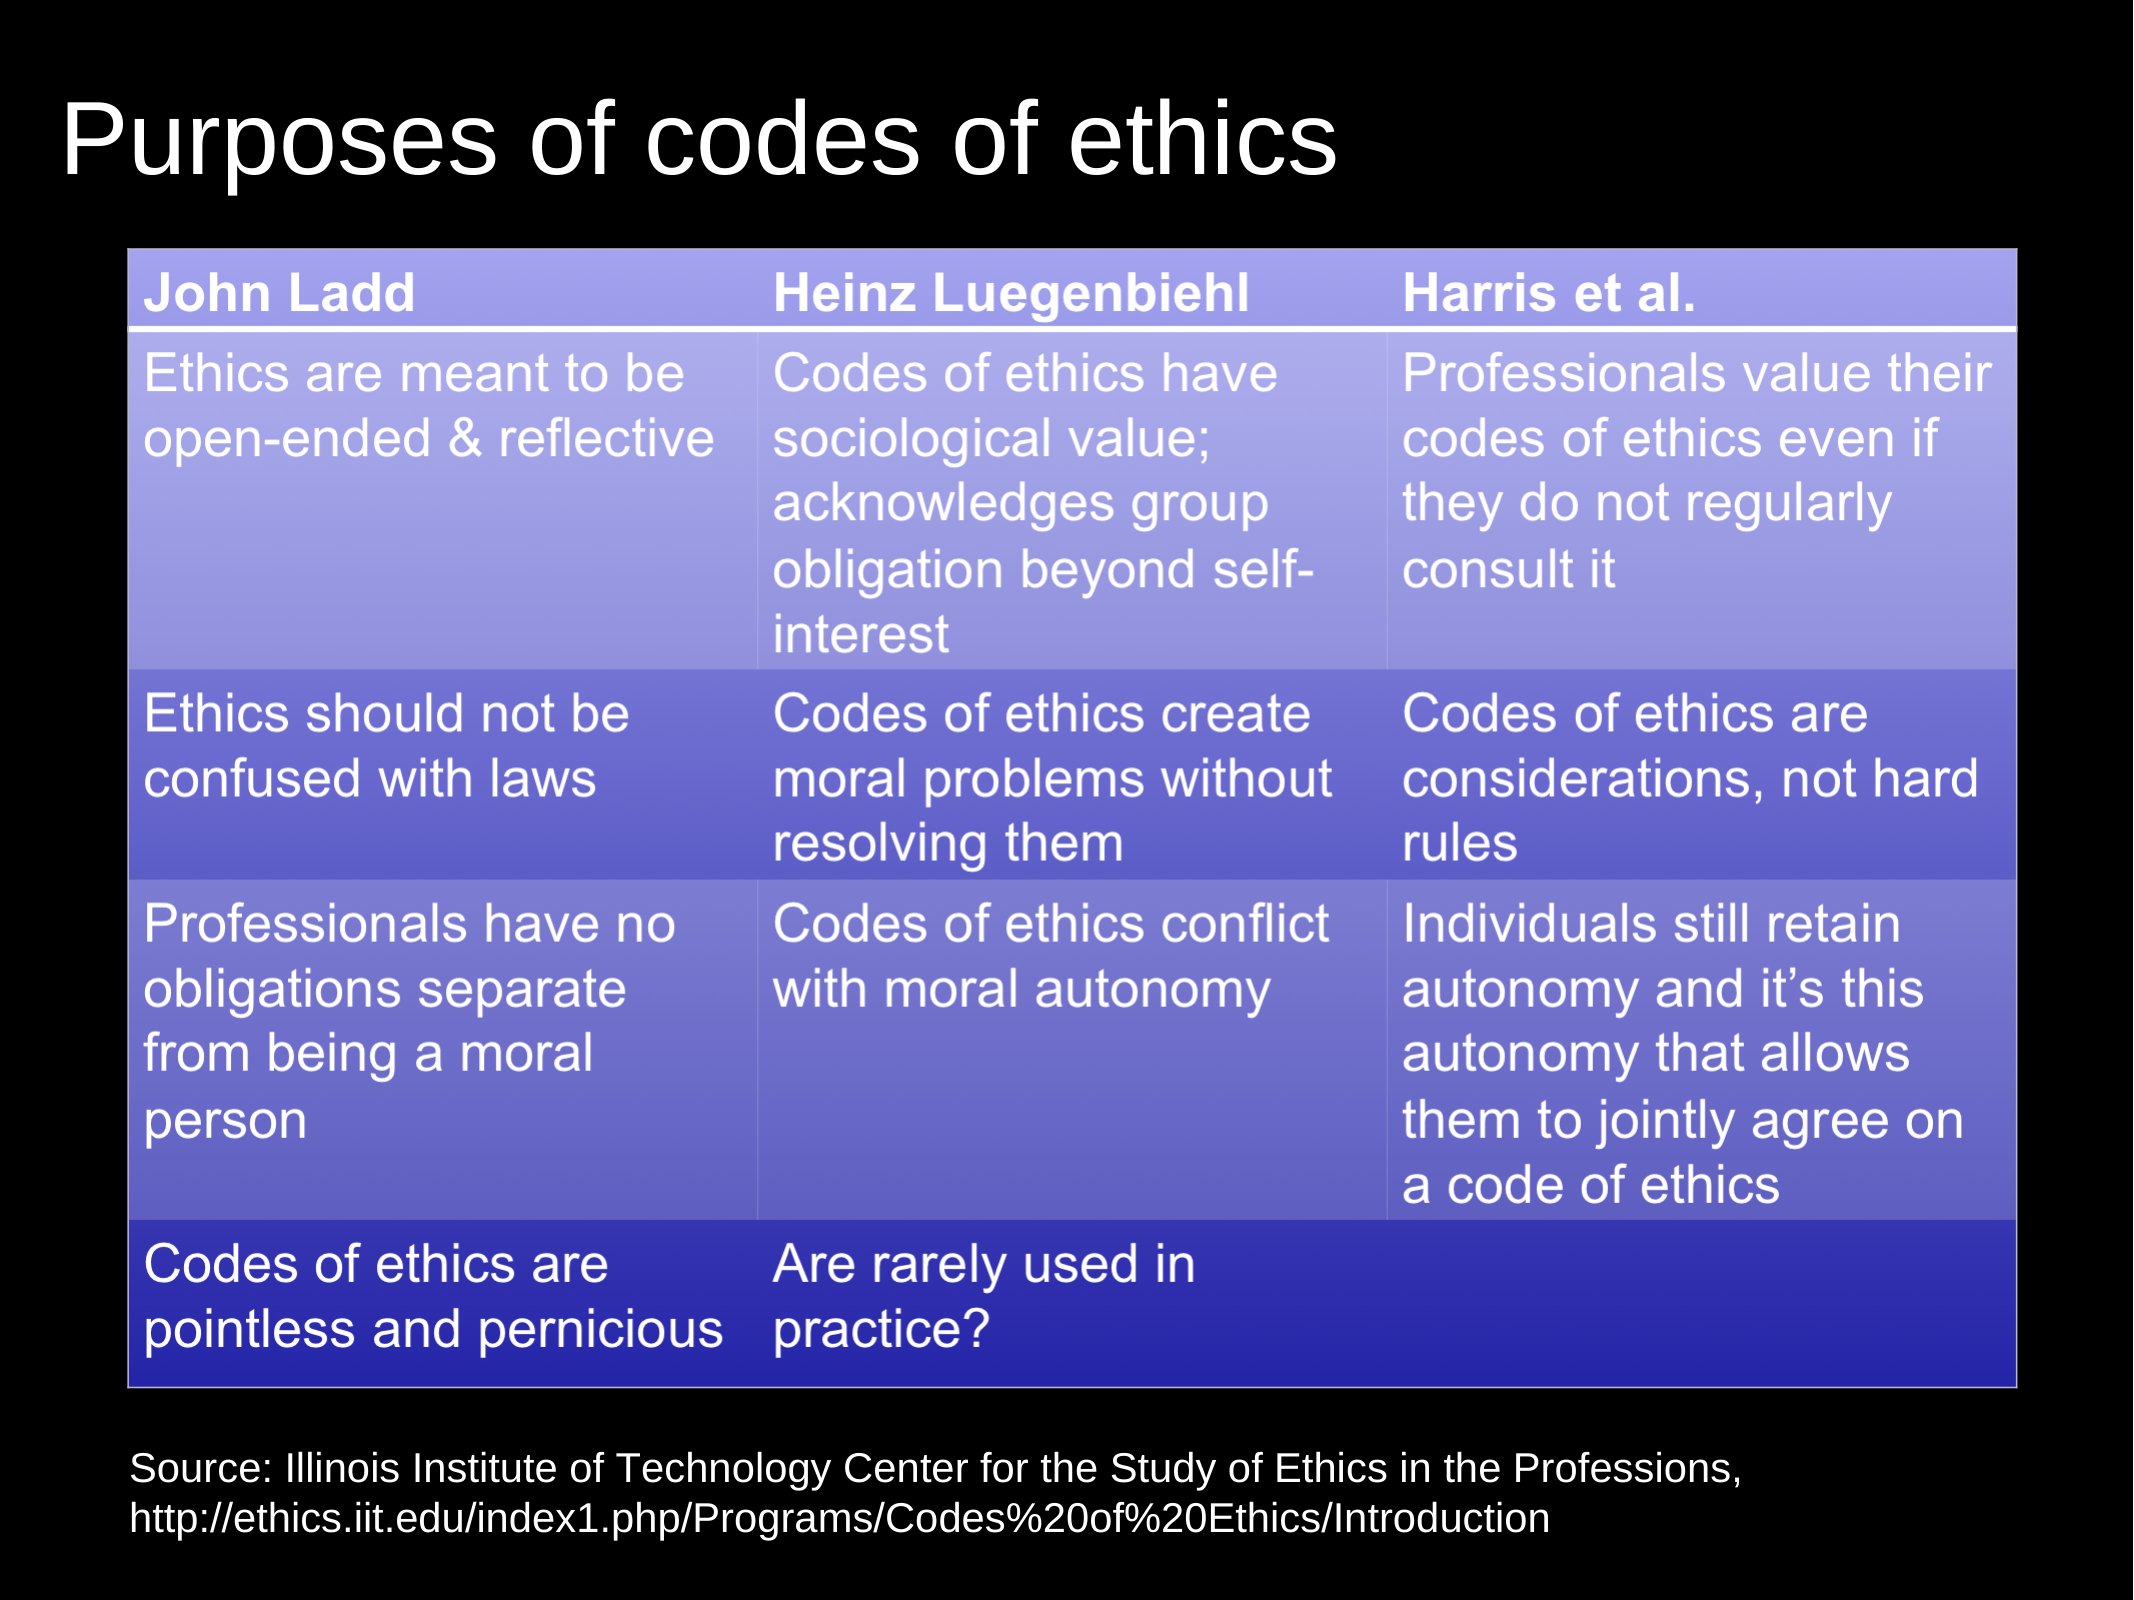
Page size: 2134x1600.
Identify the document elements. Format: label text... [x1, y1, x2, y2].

text_box Source: Illinois Institute of Technology Center for the Study of Ethics in the Professions, http://ethics.iit.edu/index1.php/Programs/Codes%20of%20Ethics/Introduction [129, 1437, 2030, 1544]
picture [116, 237, 2029, 1401]
text_box Purposes of codes of ethics [237, 125, 265, 168]
text_box Purposes of codes of ethics [59, 70, 1342, 196]
